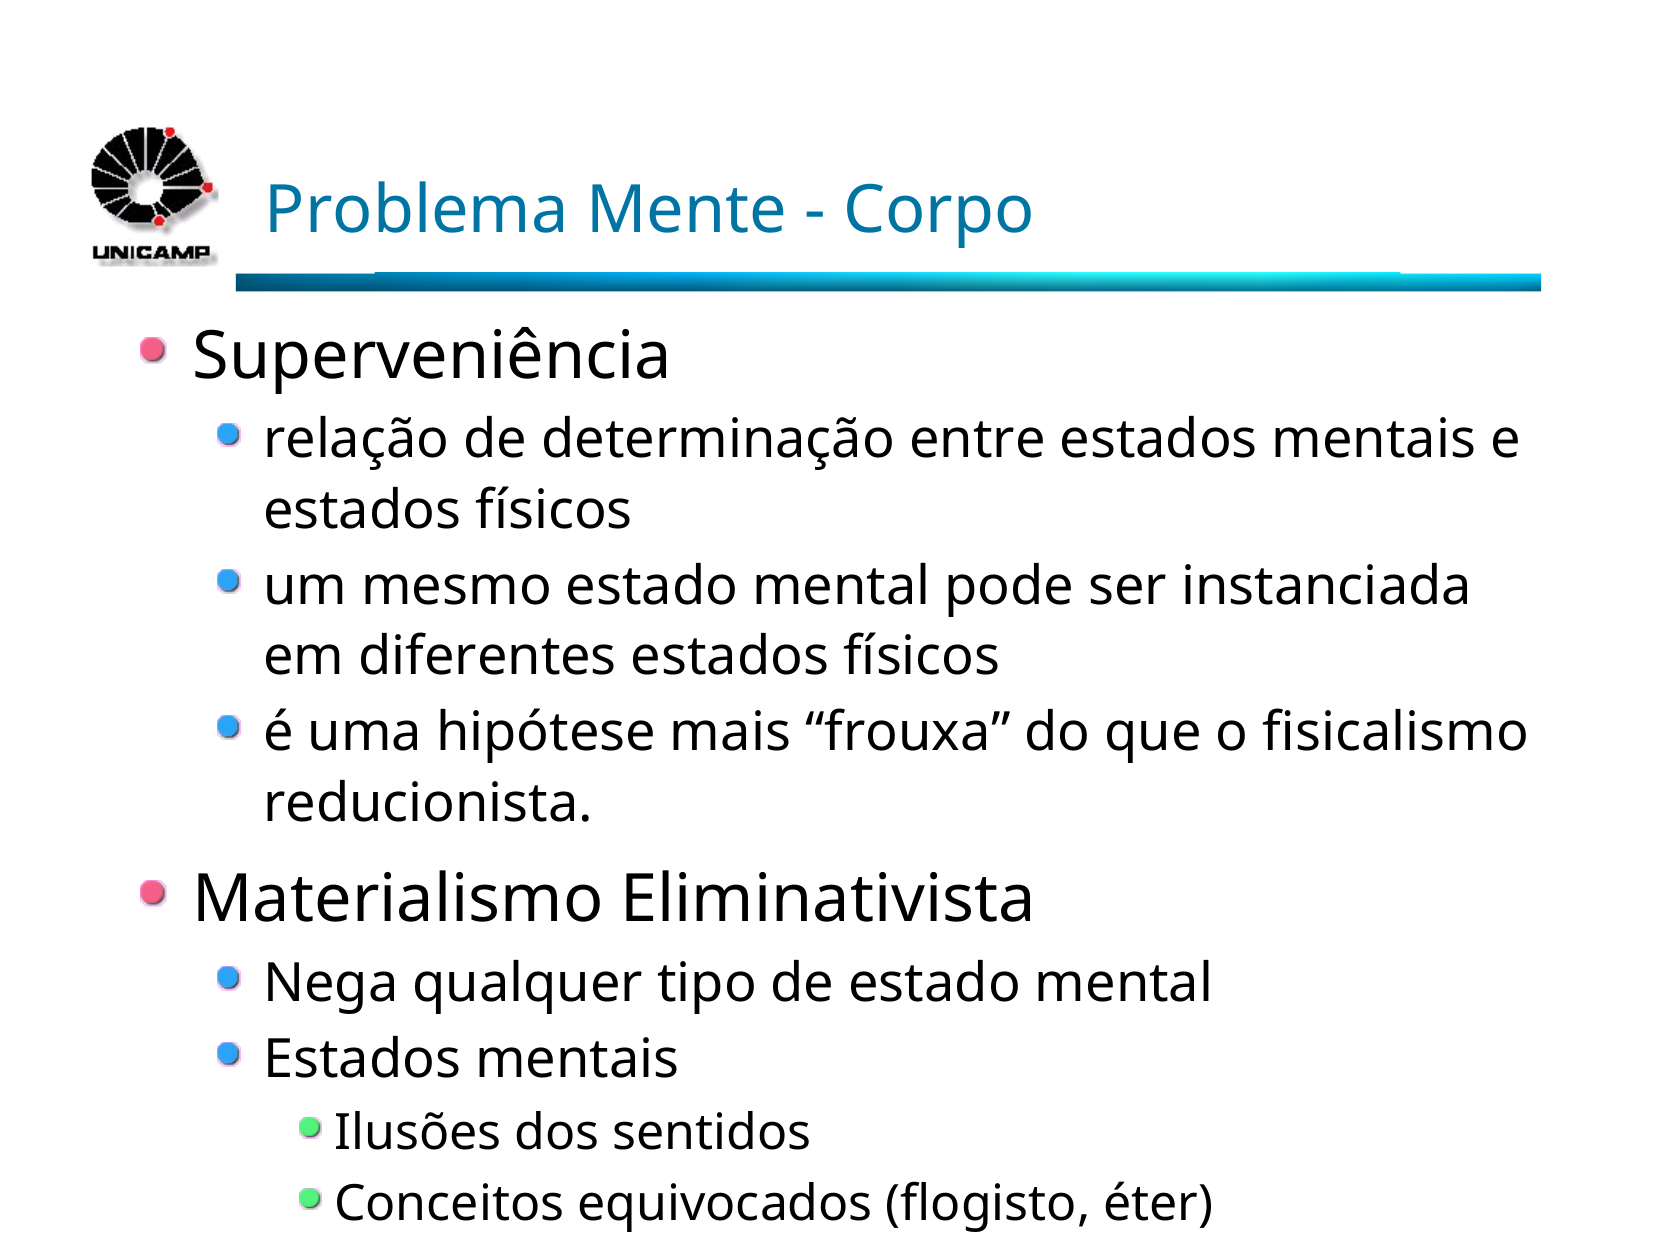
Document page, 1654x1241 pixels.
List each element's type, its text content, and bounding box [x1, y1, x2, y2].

picture [298, 1187, 323, 1211]
title Problema Mente - Corpo [264, 42, 1534, 250]
list Superveniência relação de determinação entre estados mentais e estados físicos um mesmo estado mental pode ser instanciada em diferentes estados físicos é uma hipótese mais “frouxa” do que o fisicalismo reducionista. Materialismo Eliminativista Nega qualquer tipo de estado mental Estados mentais Ilusões dos sentidos Conceitos equivocados (flogisto, éter) [121, 309, 1534, 1182]
picture [125, 272, 1654, 295]
